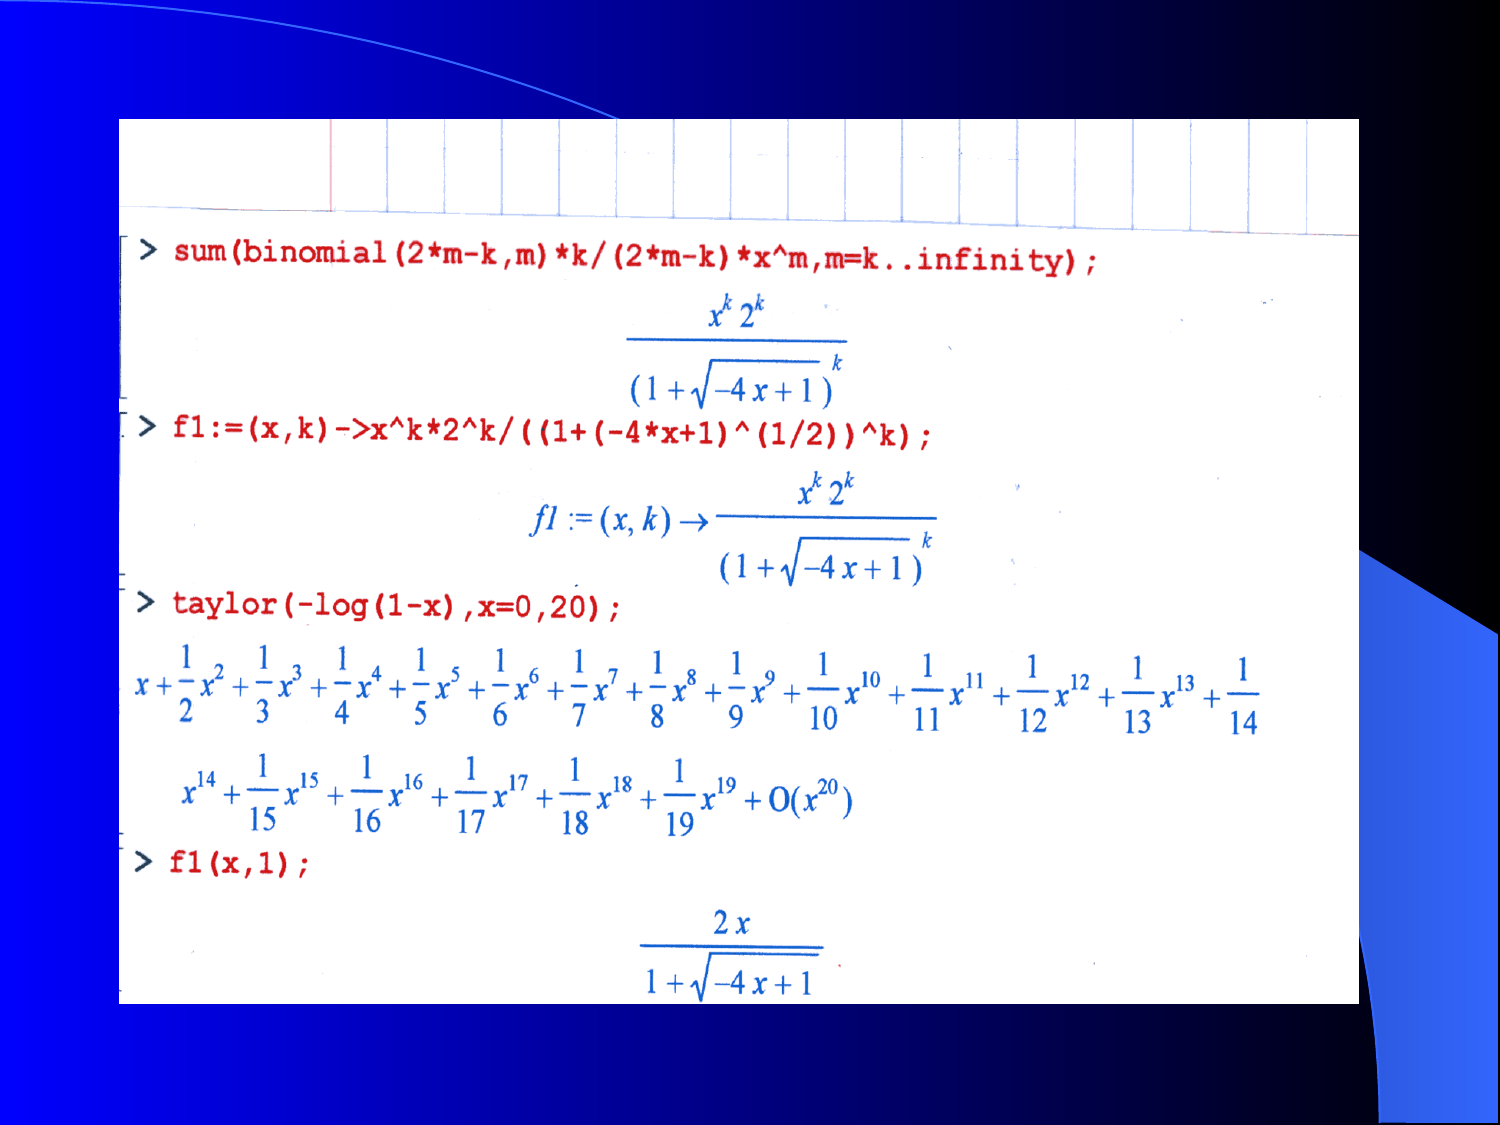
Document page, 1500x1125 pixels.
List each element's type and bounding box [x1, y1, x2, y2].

picture [118, 118, 1359, 1004]
